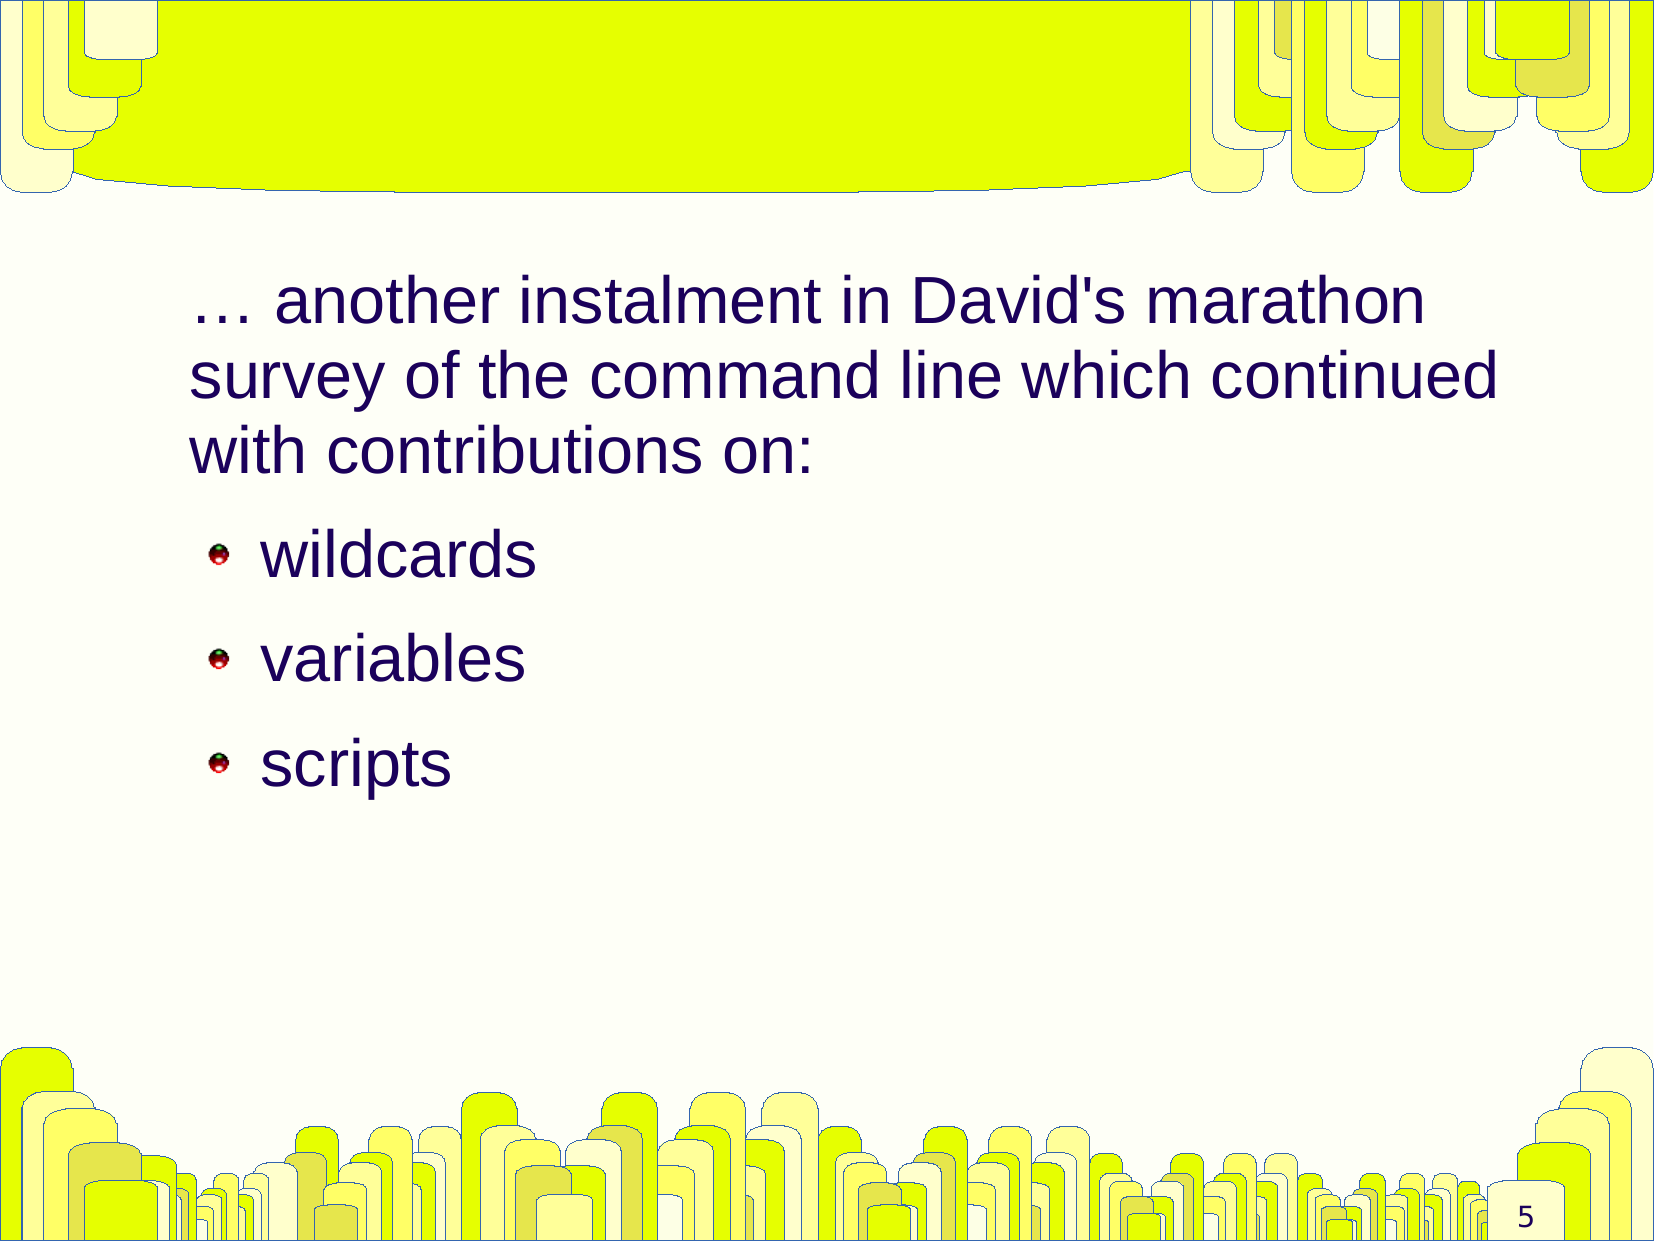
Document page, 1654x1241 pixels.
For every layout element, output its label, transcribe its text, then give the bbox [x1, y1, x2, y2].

list … another instalment in David's marathon survey of the command line which continued with contributions on: wildcards variables scripts [118, 263, 1531, 983]
